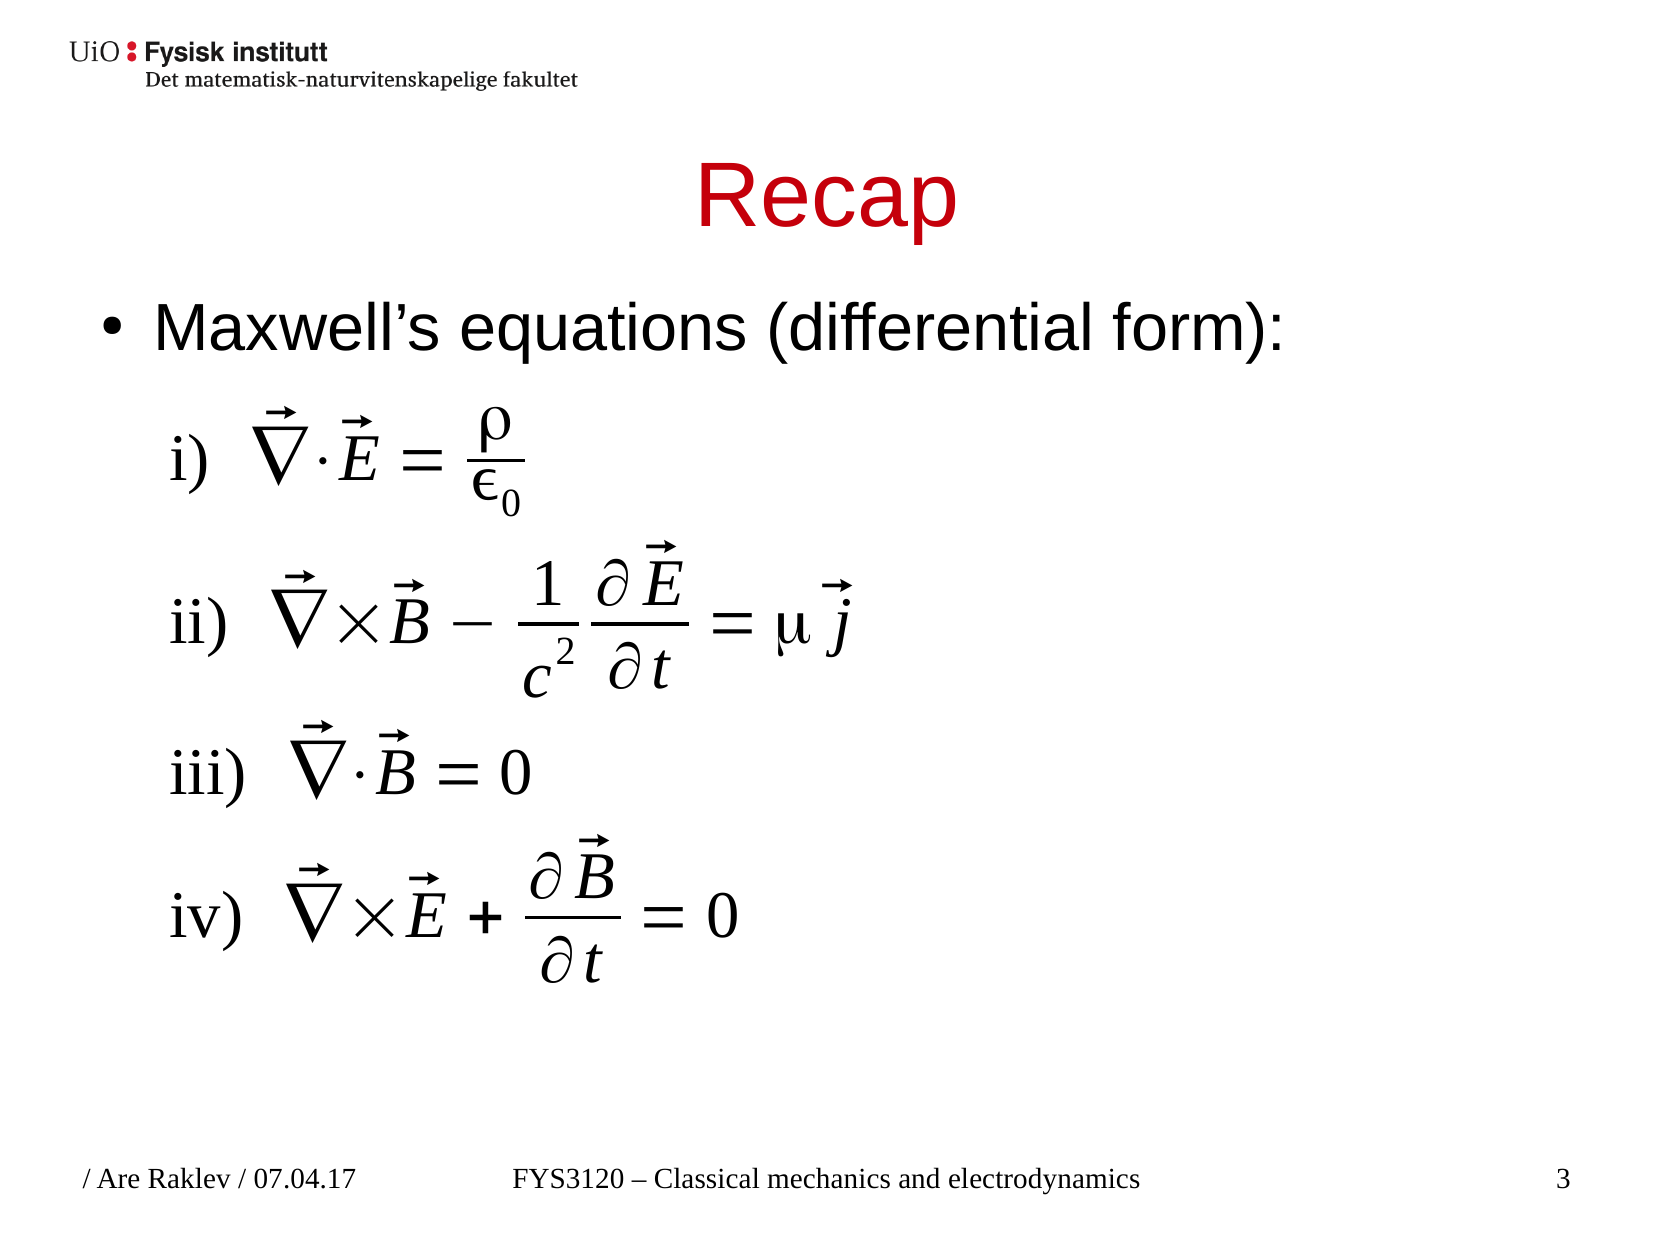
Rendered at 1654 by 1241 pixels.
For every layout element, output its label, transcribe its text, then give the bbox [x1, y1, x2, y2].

chart [161, 717, 541, 809]
chart [161, 537, 863, 713]
list Maxwell’s equations (differential form): [82, 290, 1571, 1147]
chart [161, 403, 535, 526]
picture [68, 37, 581, 93]
chart [161, 830, 747, 997]
title Recap [82, 90, 1571, 290]
